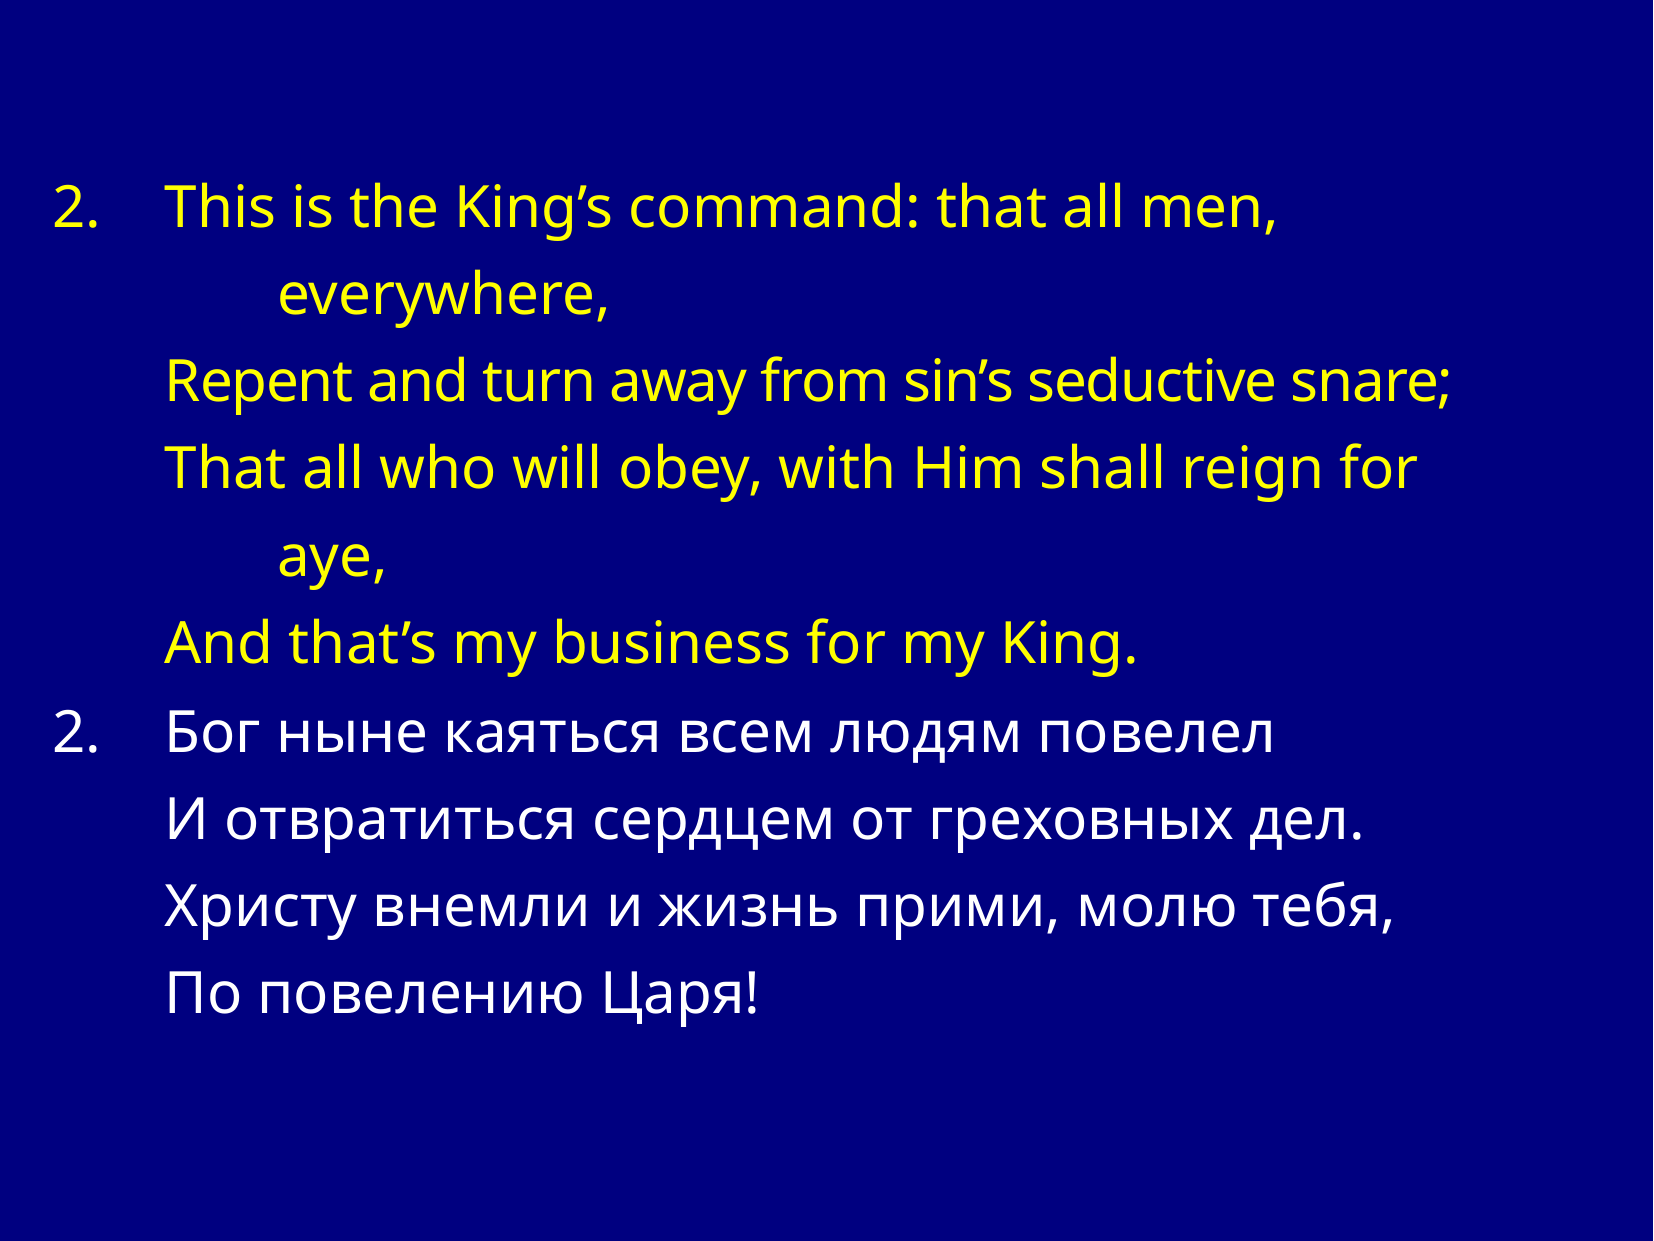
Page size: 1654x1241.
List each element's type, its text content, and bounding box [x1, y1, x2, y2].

text_box 2. This is the King’s command: that all men, everywhere, Repent and turn away from sin’s seductive snare; That all who will obey, with Him shall reign for aye, And that’s my business for my King. [37, 150, 1653, 638]
text_box 2. Бог ныне каяться всем людям повелел И отвратиться сердцем от греховных дел. Христу внемли и жизнь прими, молю тебя, По повелению Царя! [37, 675, 1576, 1163]
